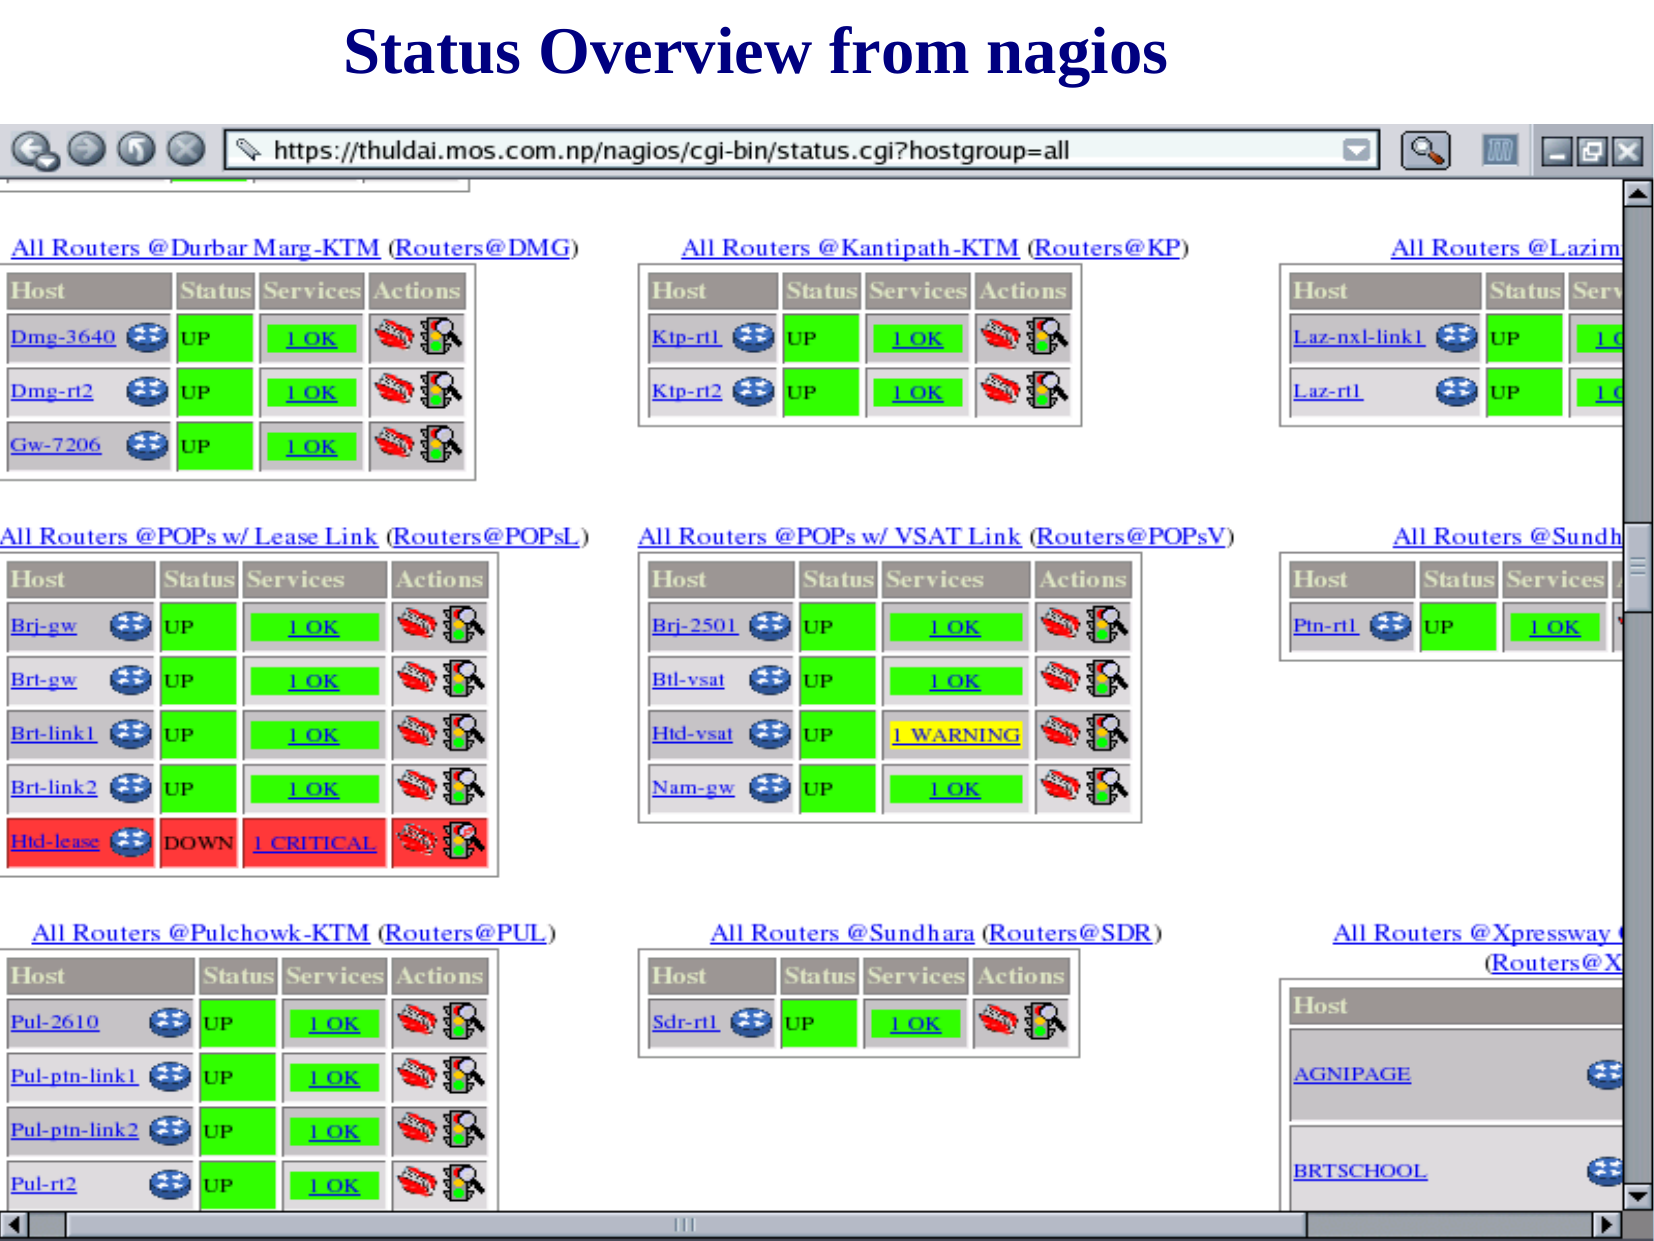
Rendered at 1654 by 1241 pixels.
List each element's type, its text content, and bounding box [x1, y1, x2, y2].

picture [0, 124, 1654, 1241]
text_box Status Overview from nagios [119, 0, 1395, 103]
